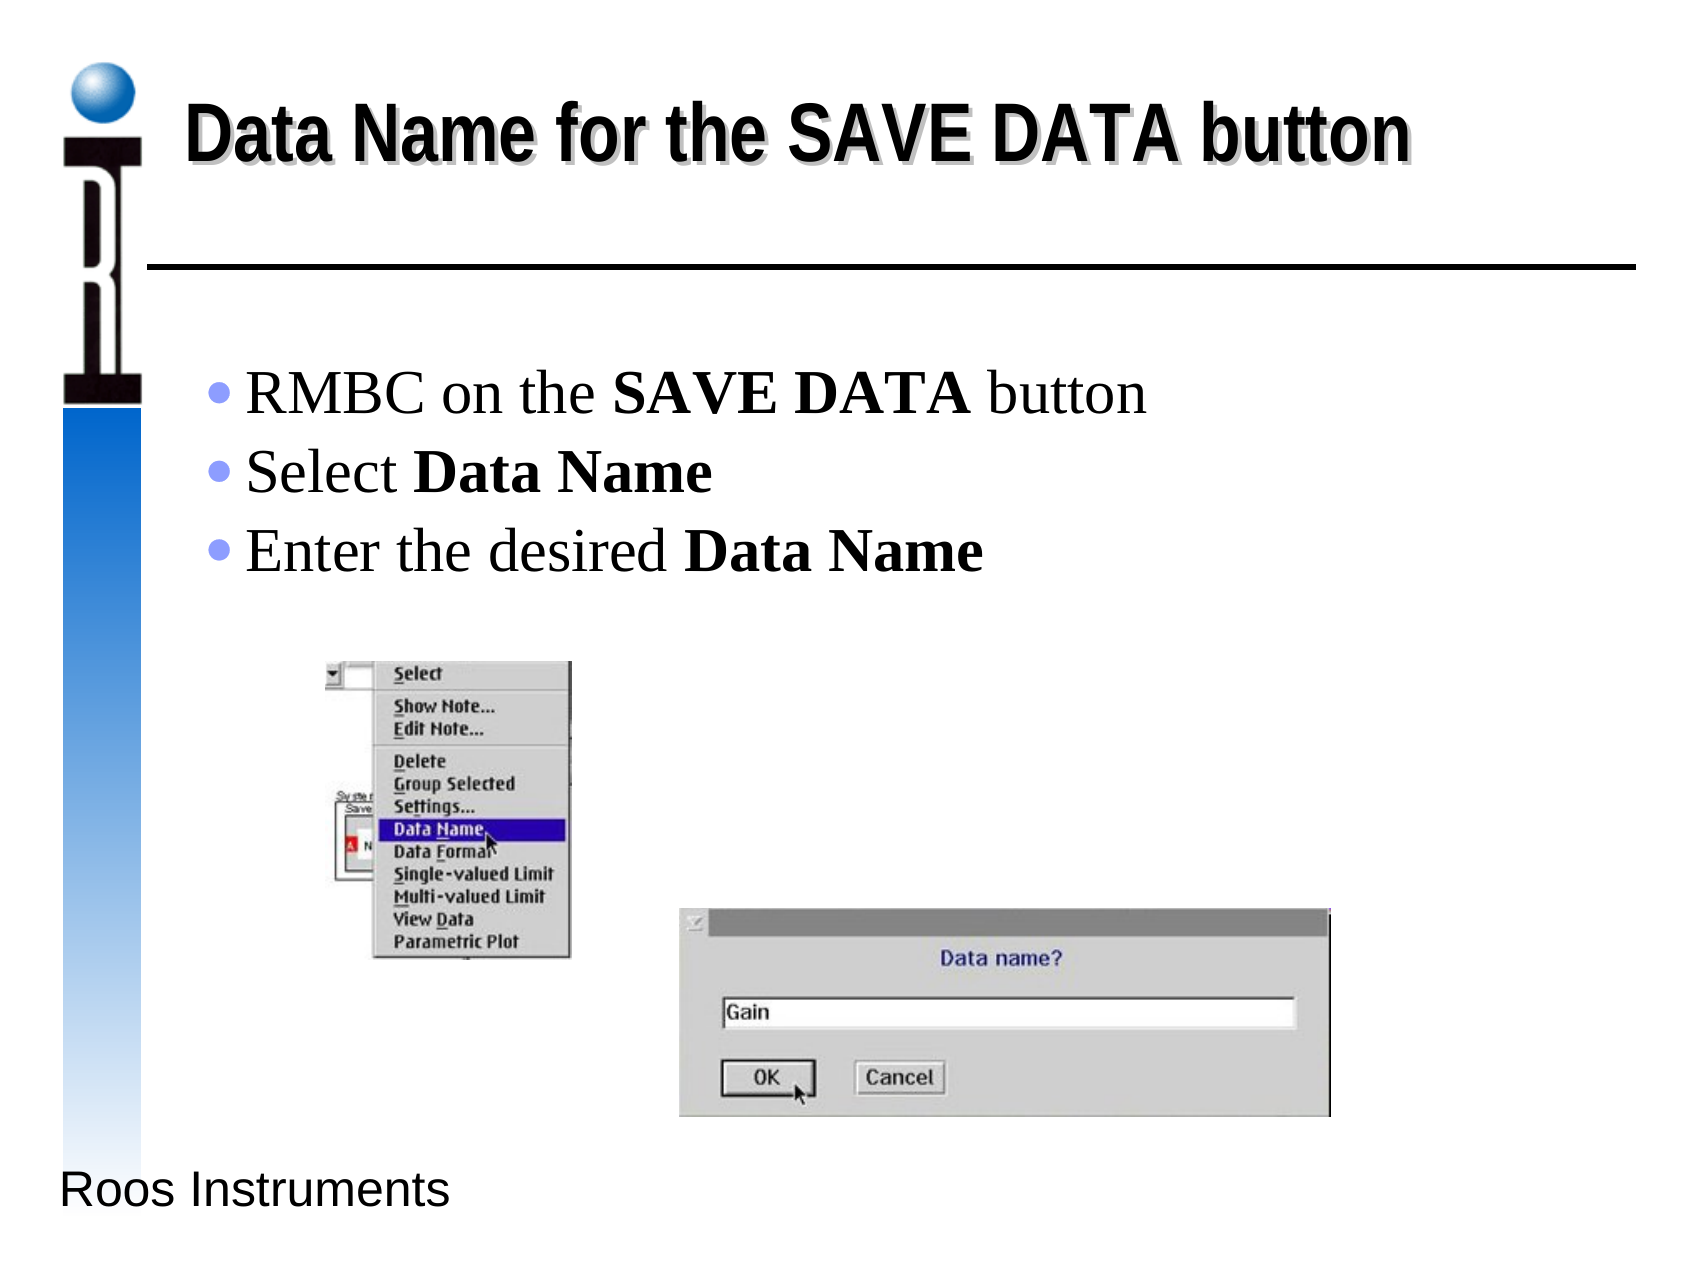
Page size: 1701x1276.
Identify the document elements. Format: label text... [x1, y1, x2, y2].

picture [679, 908, 1331, 1117]
picture [325, 661, 572, 960]
text_box RMBC on the SAVE DATA button Select Data Name Enter the desired Data Name [192, 358, 1550, 592]
picture [59, 58, 147, 411]
text_box Data Name for the SAVE DATA button [184, 92, 1539, 274]
